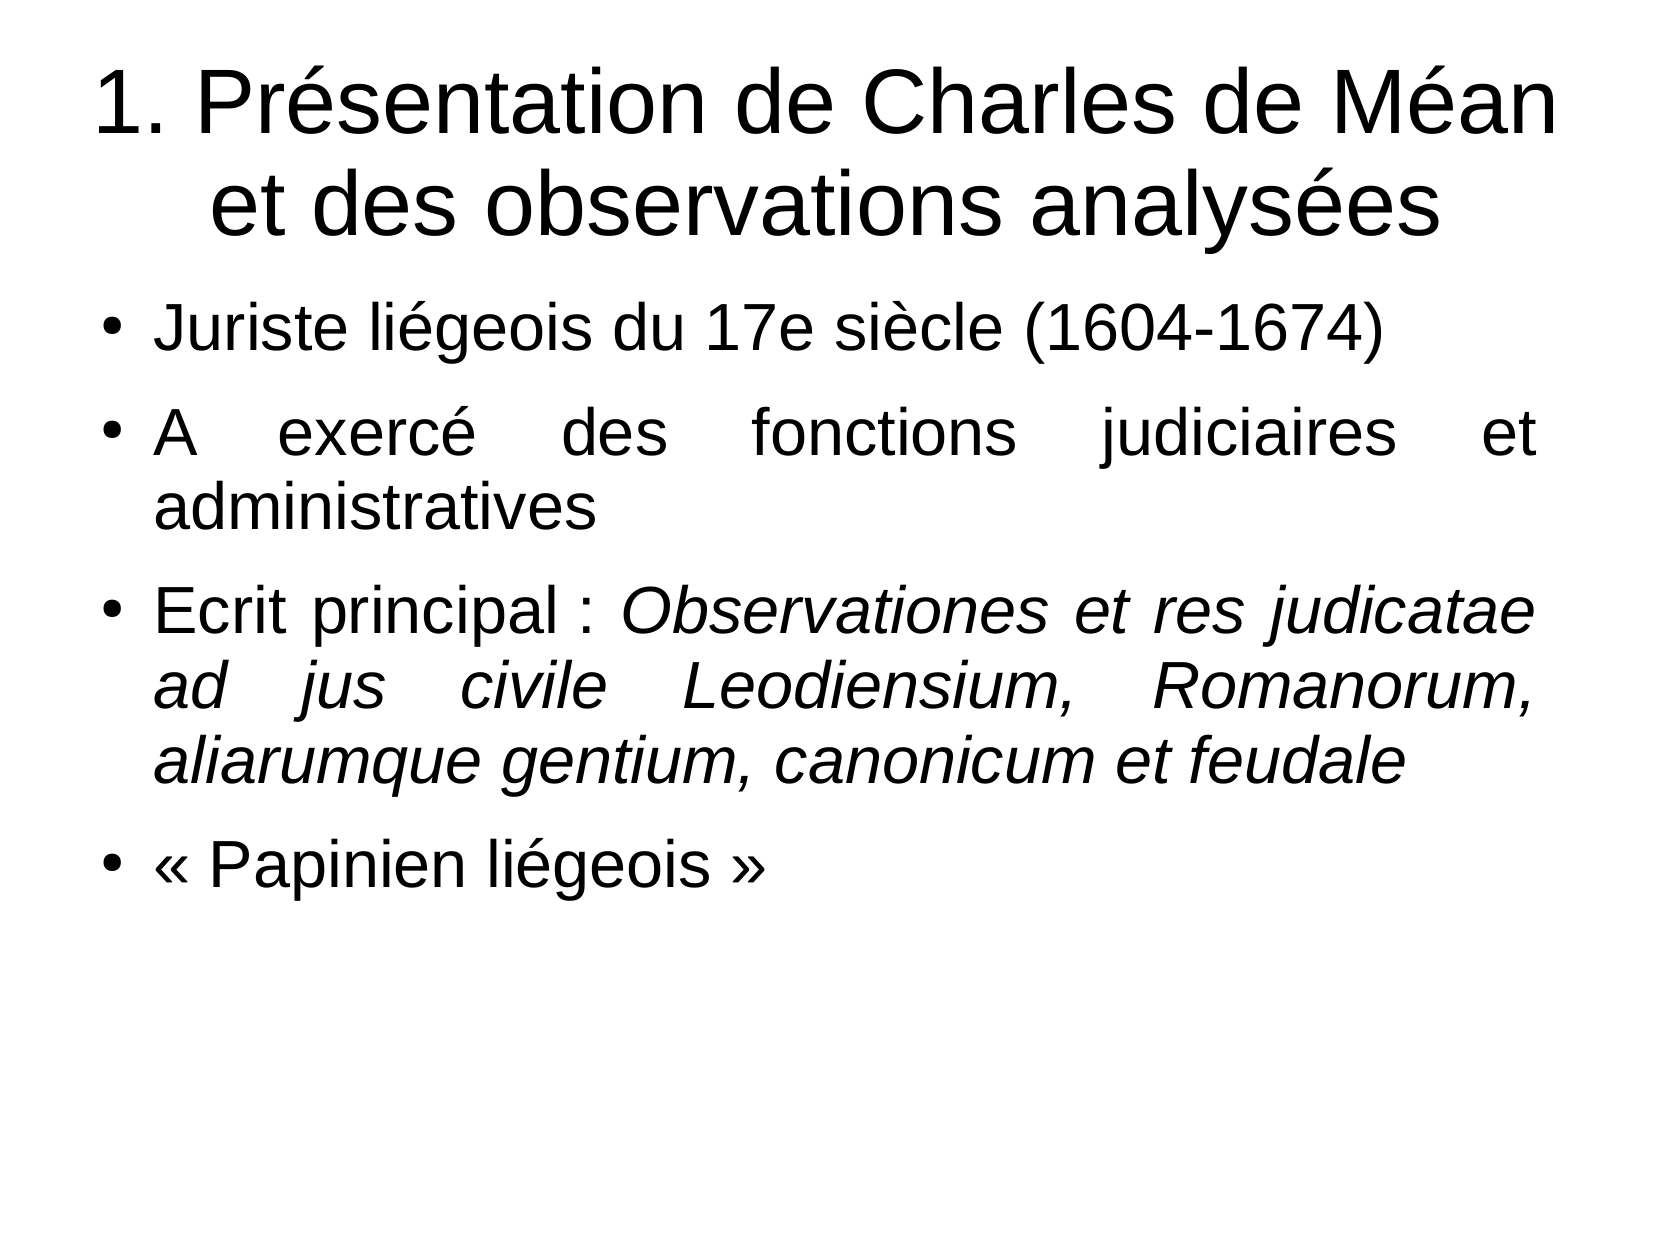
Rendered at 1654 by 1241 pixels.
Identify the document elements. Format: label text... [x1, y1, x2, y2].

title 1. Présentation de Charles de Méan et des observations analysées [82, 49, 1571, 257]
list Juriste liégeois du 17e siècle (1604-1674) A exercé des fonctions judiciaires et administratives Ecrit principal : Observationes et res judicatae ad jus civile Leodiensium, Romanorum, aliarumque gentium, canonicum et feudale « Papinien liégeois » [82, 290, 1538, 1010]
